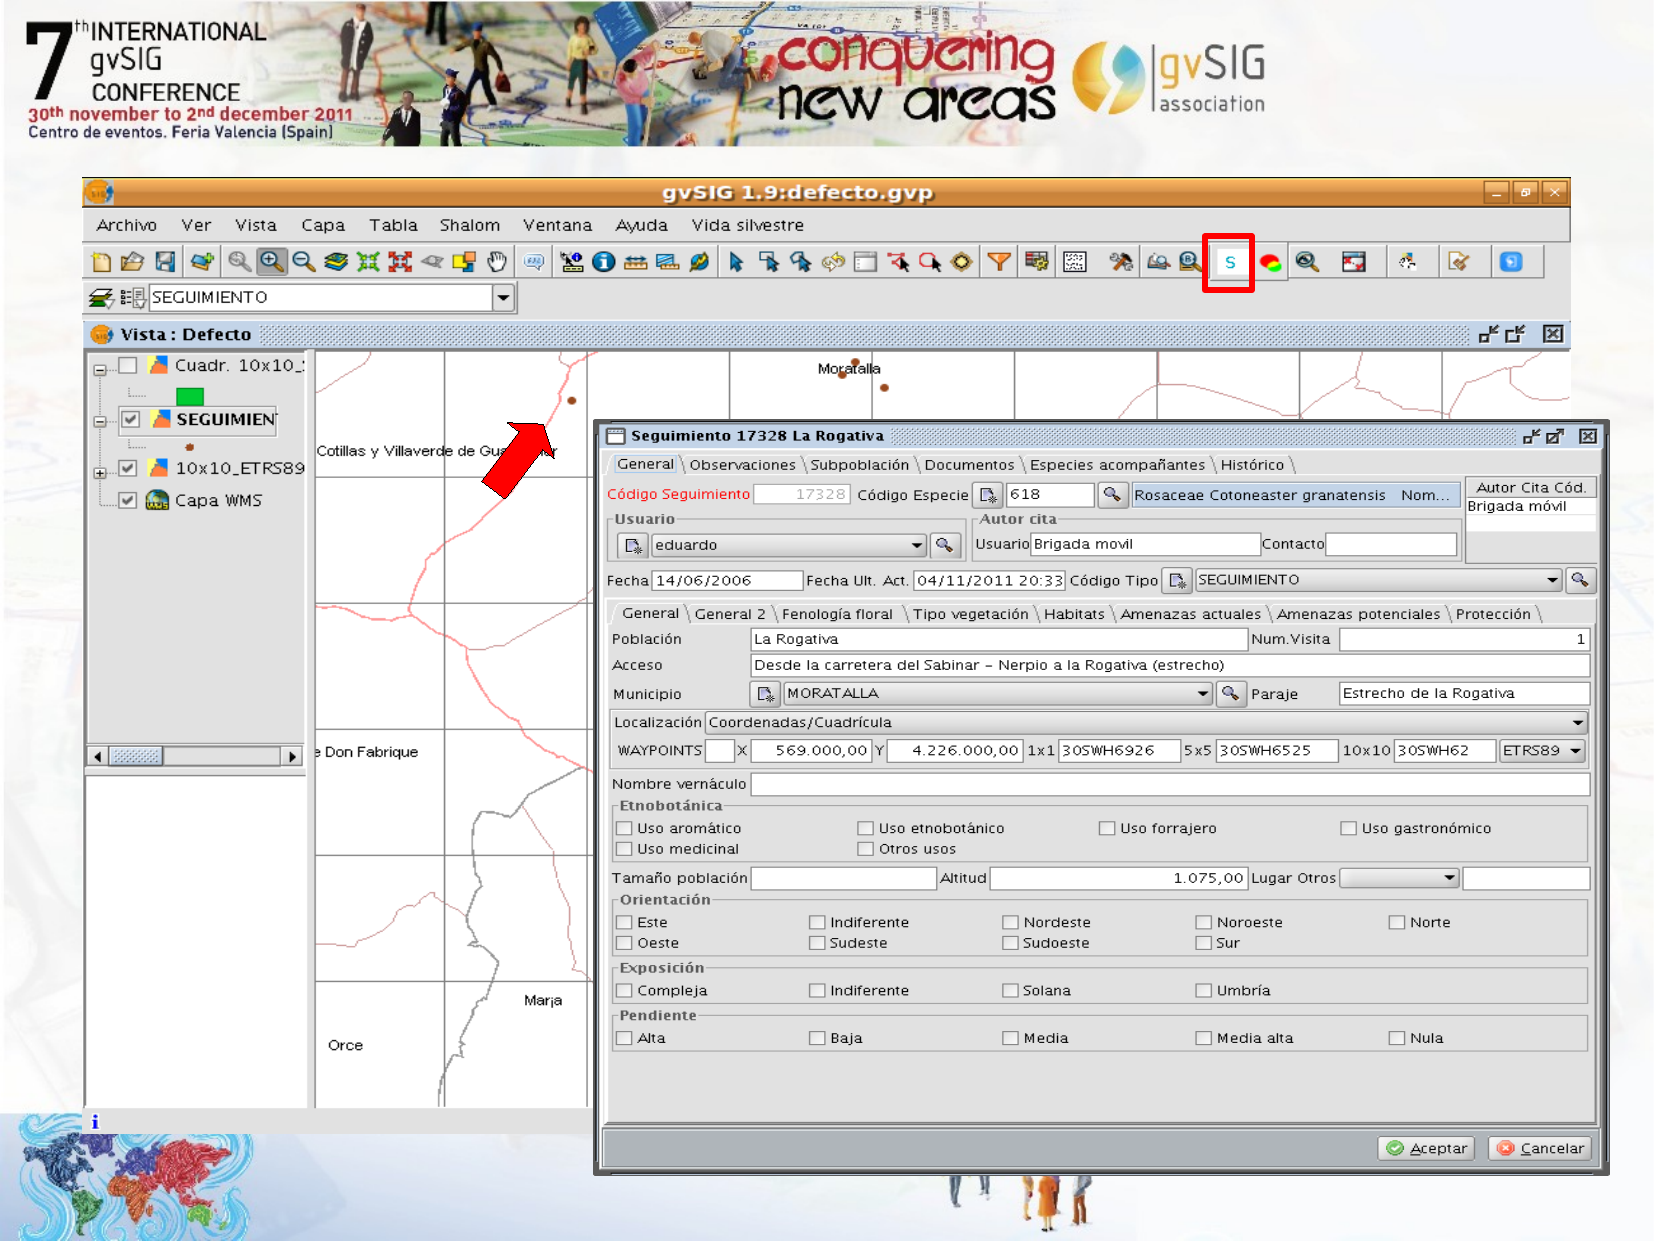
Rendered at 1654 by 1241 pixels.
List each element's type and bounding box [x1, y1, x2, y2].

text_box [481, 422, 555, 499]
picture [0, 0, 1654, 1241]
